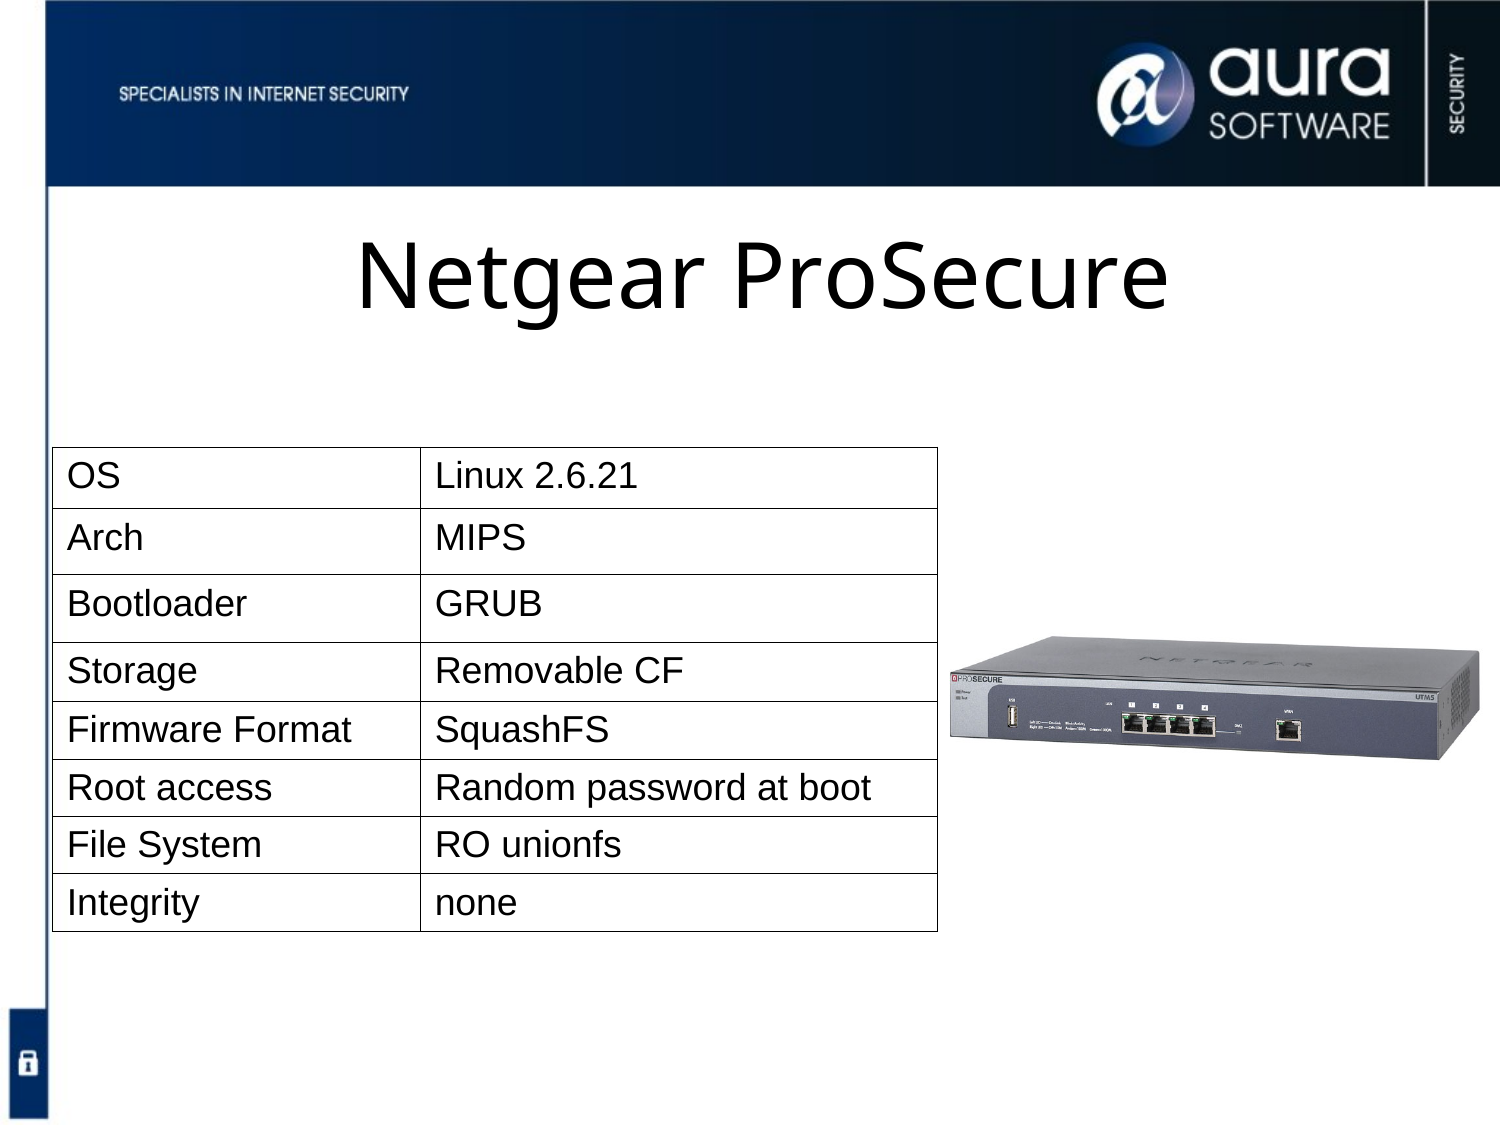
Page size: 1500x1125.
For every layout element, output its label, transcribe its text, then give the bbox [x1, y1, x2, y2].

table_cell RO unionfs [421, 817, 937, 873]
table_cell Arch [53, 509, 420, 574]
table_cell SquashFS [421, 702, 937, 759]
table_cell File System [53, 817, 420, 873]
table_header Linux 2.6.21 [421, 448, 937, 508]
title Netgear ProSecure [88, 192, 1439, 355]
table_cell none [421, 874, 937, 931]
table_cell Root access [53, 760, 420, 816]
table_cell Removable CF [421, 643, 937, 701]
table_cell Random password at boot [421, 760, 937, 816]
table_header OS [53, 448, 420, 508]
table_cell Storage [53, 643, 420, 701]
table_cell Bootloader [53, 575, 420, 642]
table_cell GRUB [421, 575, 937, 642]
table_cell Integrity [53, 874, 420, 931]
table_cell Firmware Format [53, 702, 420, 759]
table_cell MIPS [421, 509, 937, 574]
picture [0, 0, 1500, 1125]
